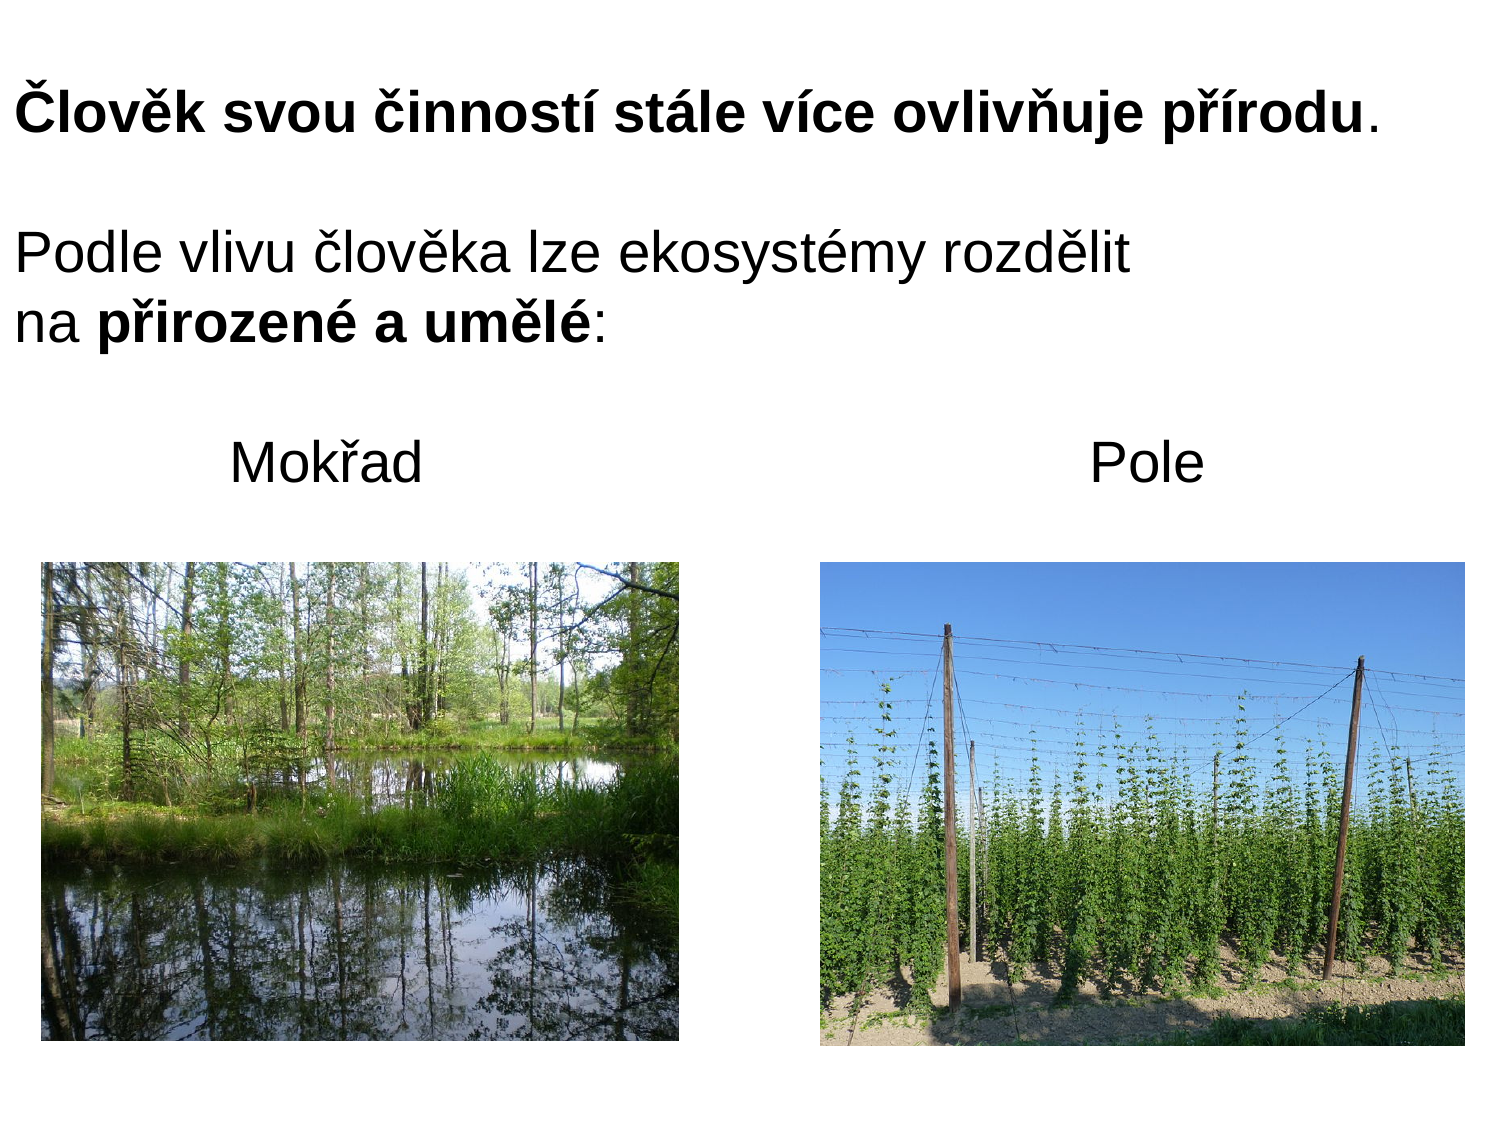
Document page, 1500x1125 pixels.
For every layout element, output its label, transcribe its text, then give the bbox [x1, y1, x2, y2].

picture [820, 562, 1465, 1046]
text_box Člověk svou činností stále více ovlivňuje přírodu. Podle vlivu člověka lze ekosystémy rozdělit na přirozené a umělé: Mokřad Pole [0, 66, 1500, 502]
picture [41, 562, 679, 1041]
